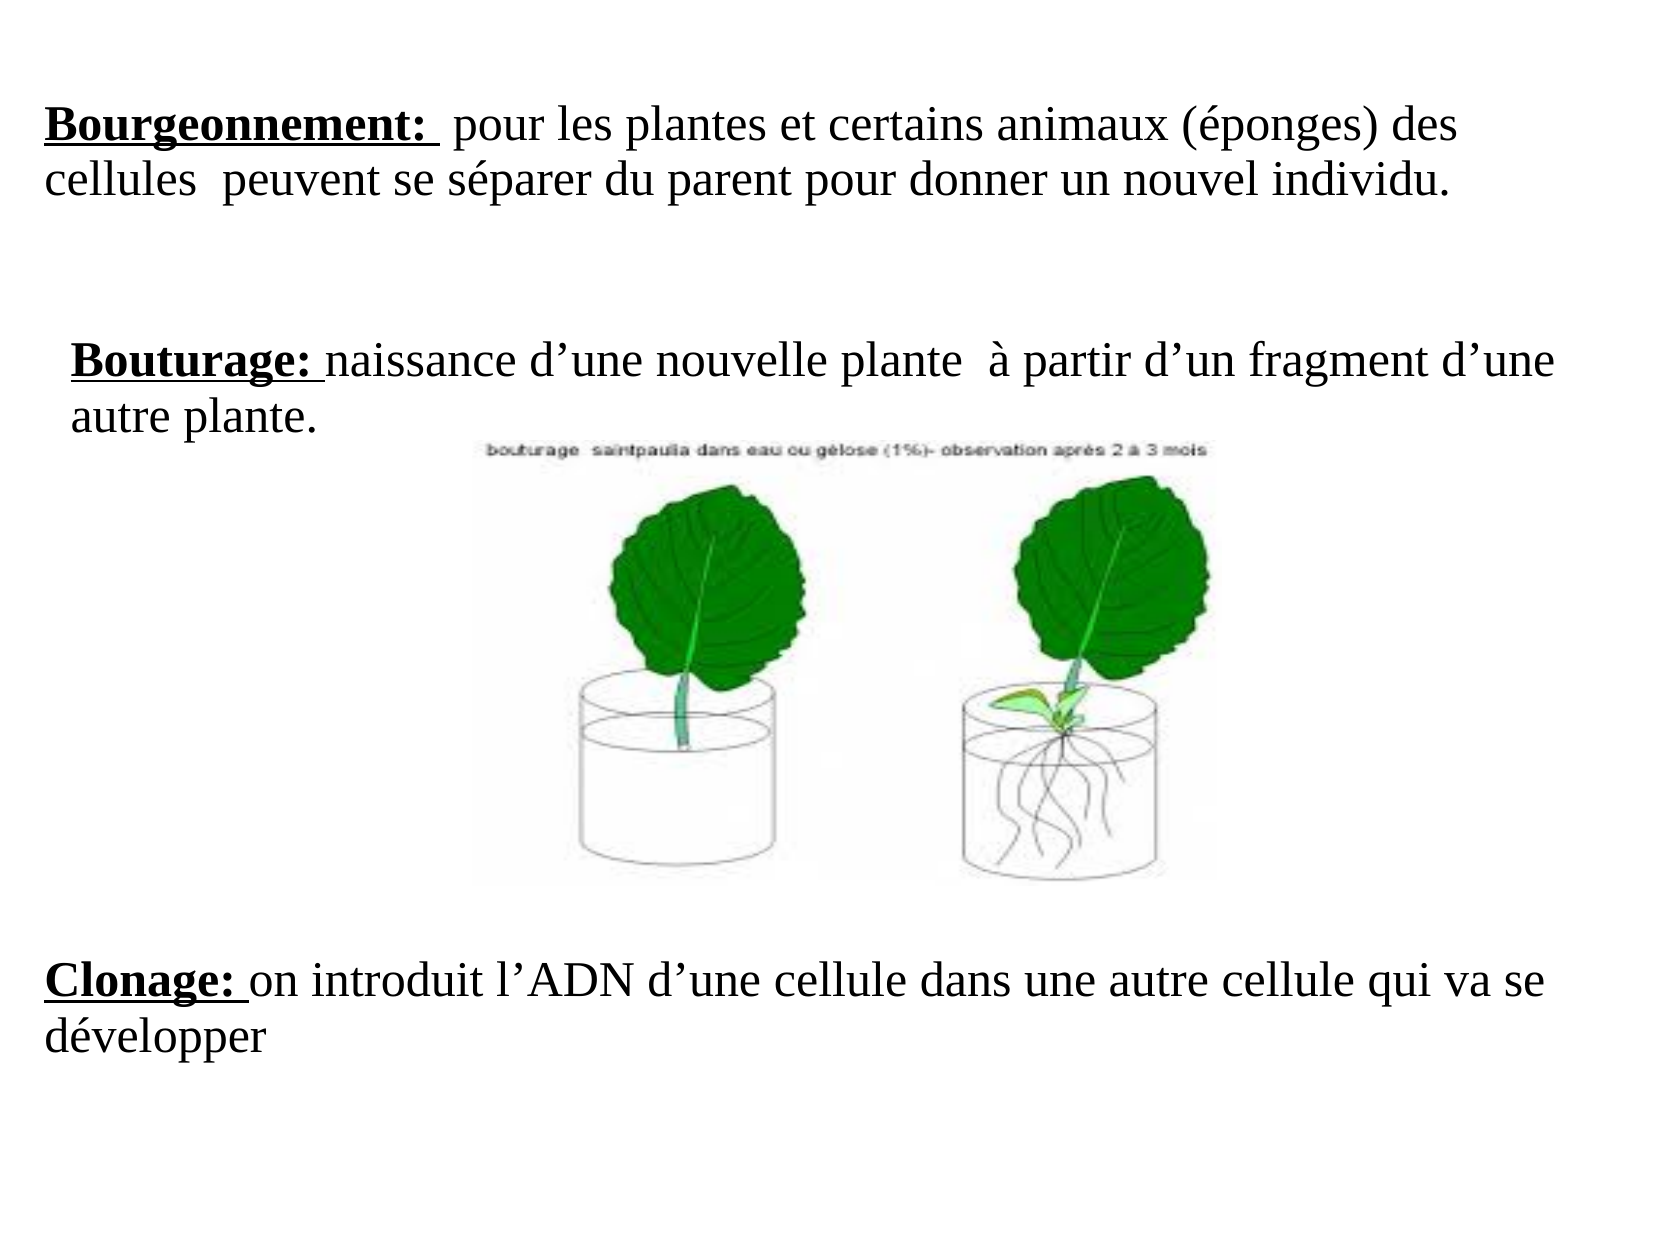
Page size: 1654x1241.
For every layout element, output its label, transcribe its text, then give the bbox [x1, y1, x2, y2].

picture [472, 440, 1222, 886]
text_box Bouturage: naissance d’une nouvelle plante à partir d’un fragment d’une autre plante. [55, 324, 1595, 510]
text_box Bourgeonnement: pour les plantes et certains animaux (éponges) des cellules peuvent se séparer du parent pour donner un nouvel individu. [29, 88, 1595, 217]
text_box Clonage: on introduit l’ADN d’une cellule dans une autre cellule qui va se développer [29, 944, 1565, 1174]
